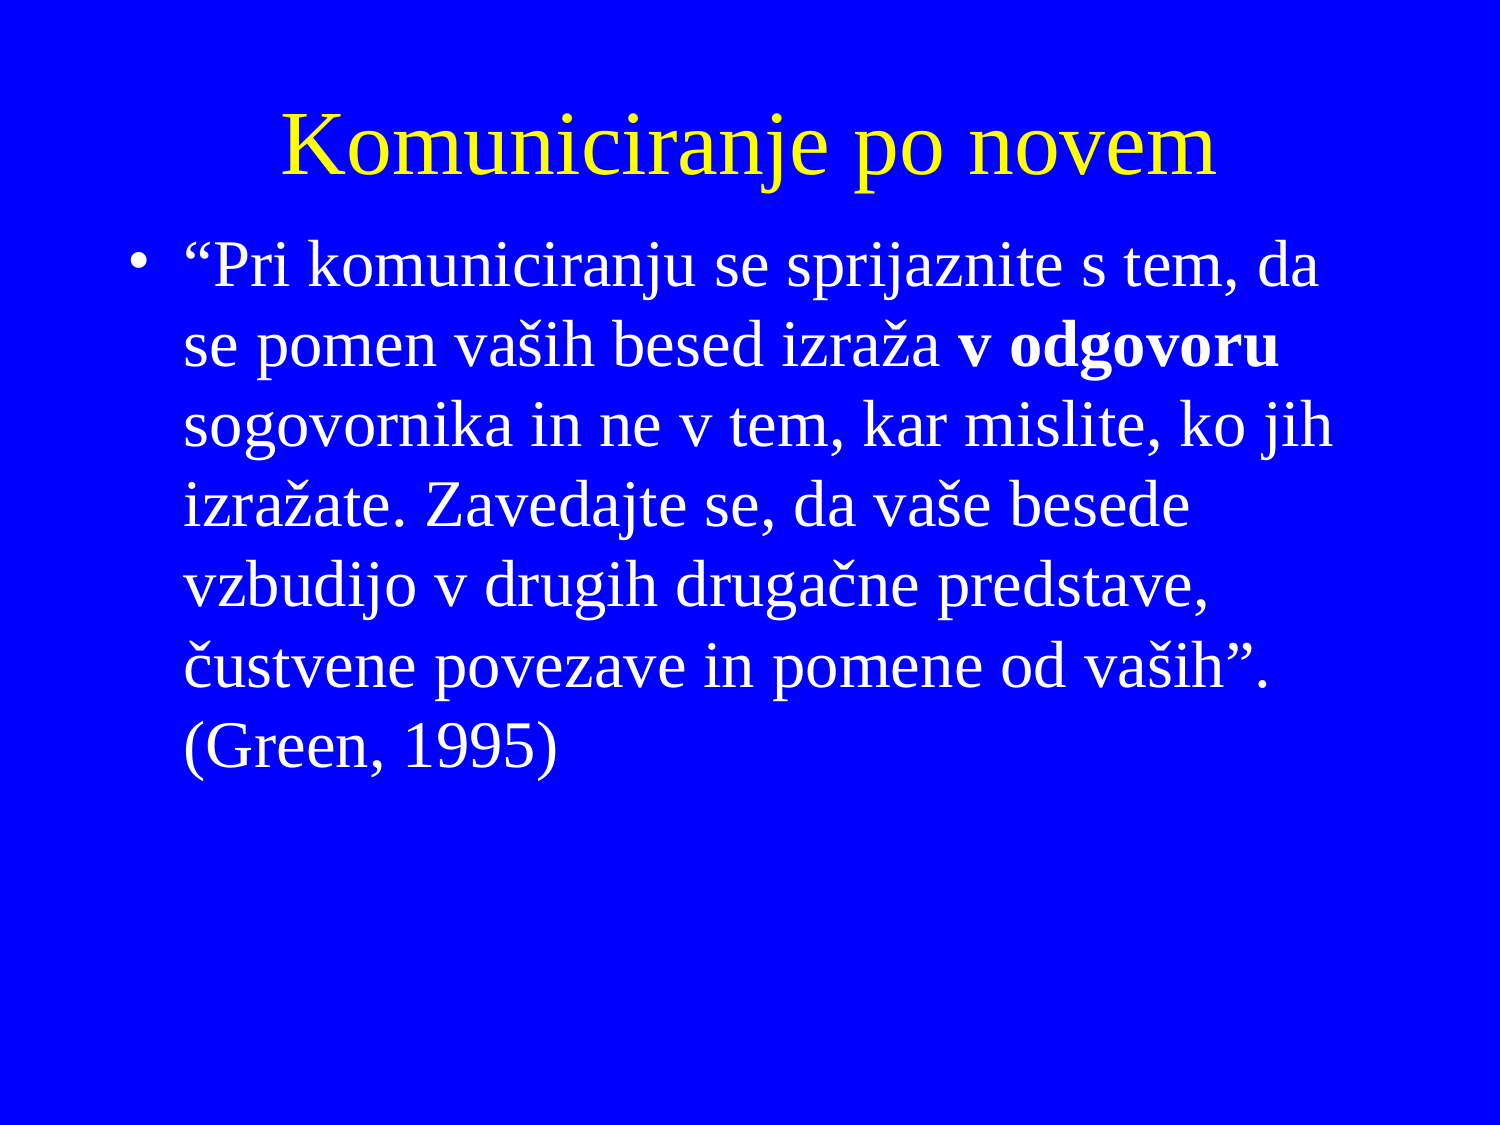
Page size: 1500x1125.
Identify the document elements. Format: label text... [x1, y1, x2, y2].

title Komuniciranje po novem [112, 75, 1388, 201]
list “Pri komuniciranju se sprijaznite s tem, da se pomen vaših besed izraža v odgovoru sogovornika in ne v tem, kar mislite, ko jih izražate. Zavedajte se, da vaše besede vzbudijo v drugih drugačne predstave, čustvene povezave in pomene od vaših”. (Green, 1995) [112, 212, 1388, 1000]
